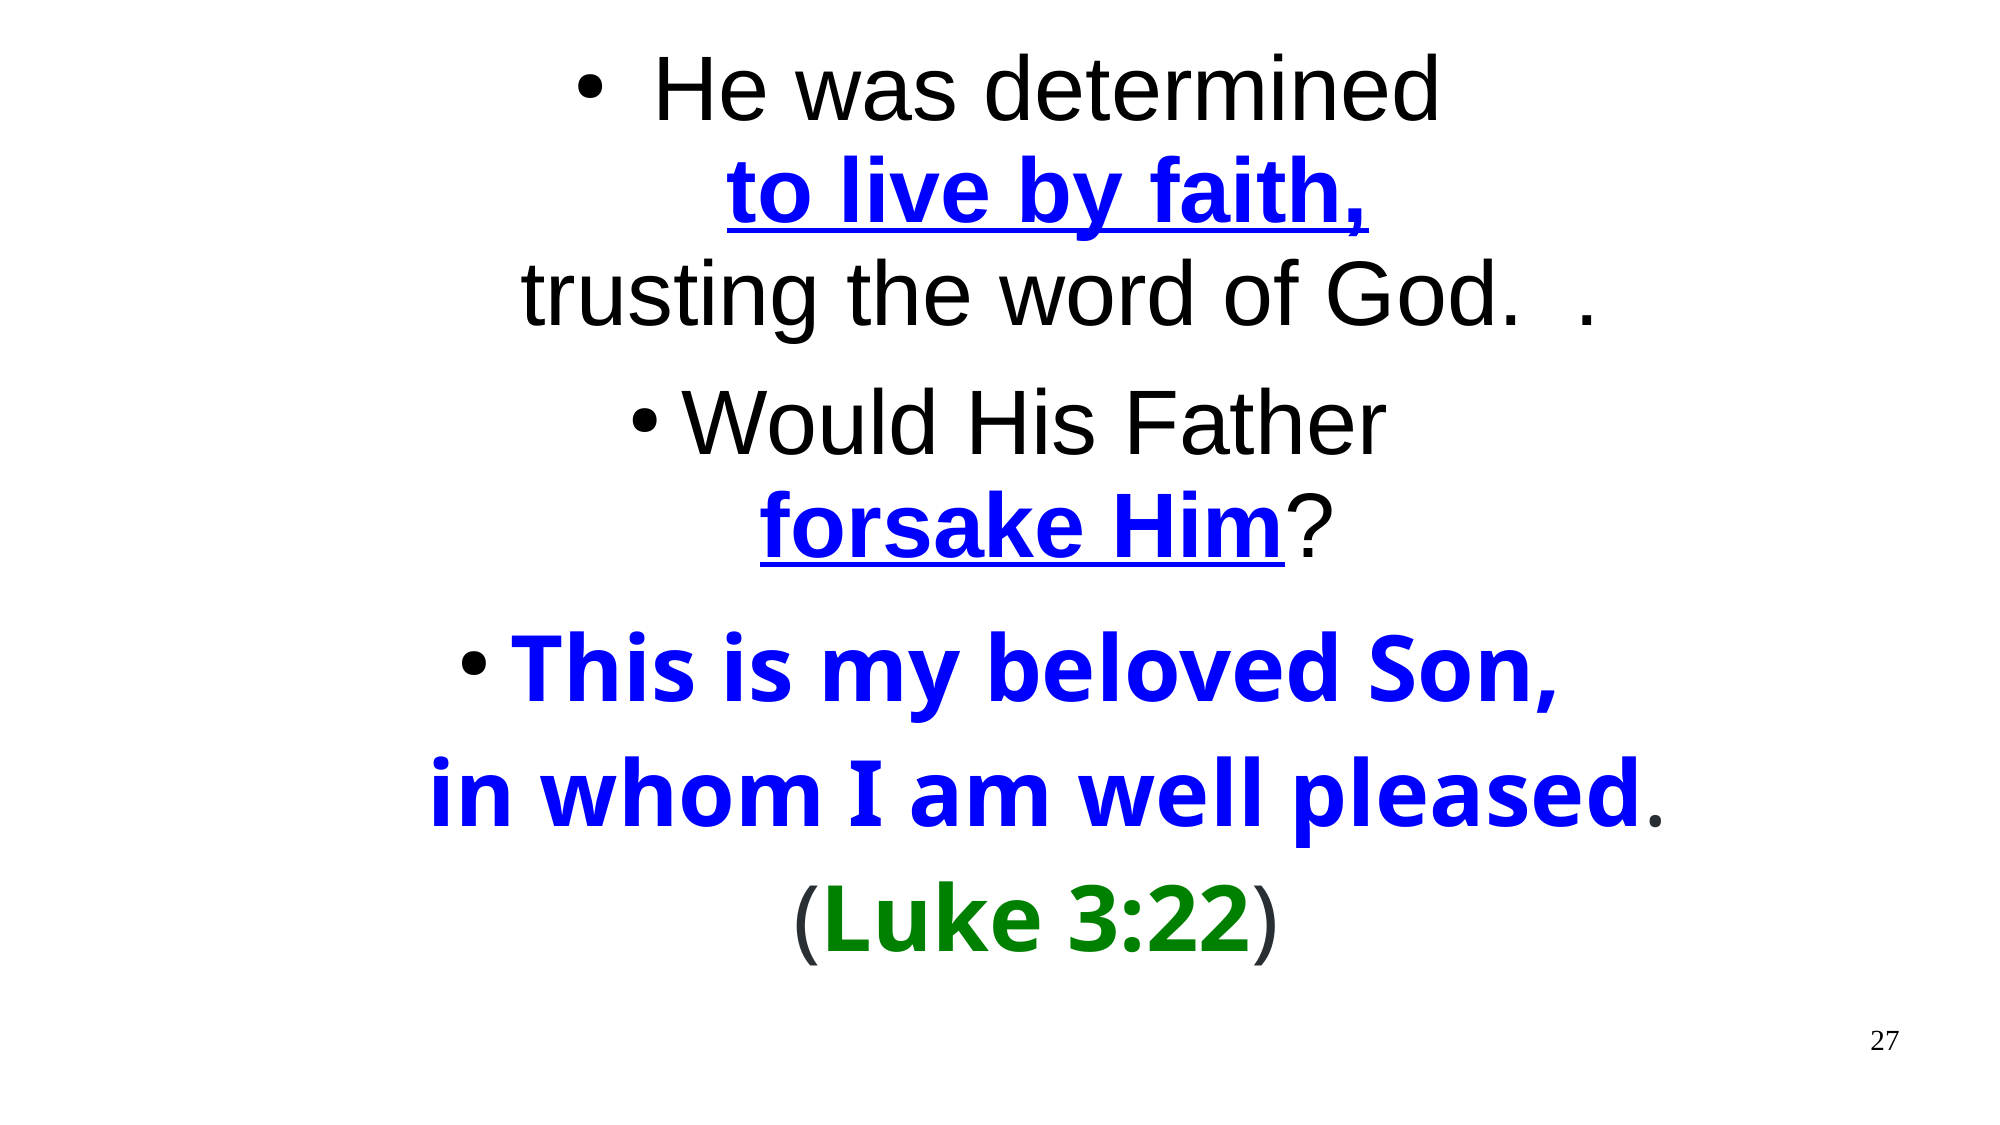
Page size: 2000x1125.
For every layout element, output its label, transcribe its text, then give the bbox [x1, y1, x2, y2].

list He was determined to live by faith, trusting the word of God. . Would His Father forsake Him? This is my beloved Son, in whom I am well pleased. (Luke 3:22) [37, 37, 1988, 1088]
